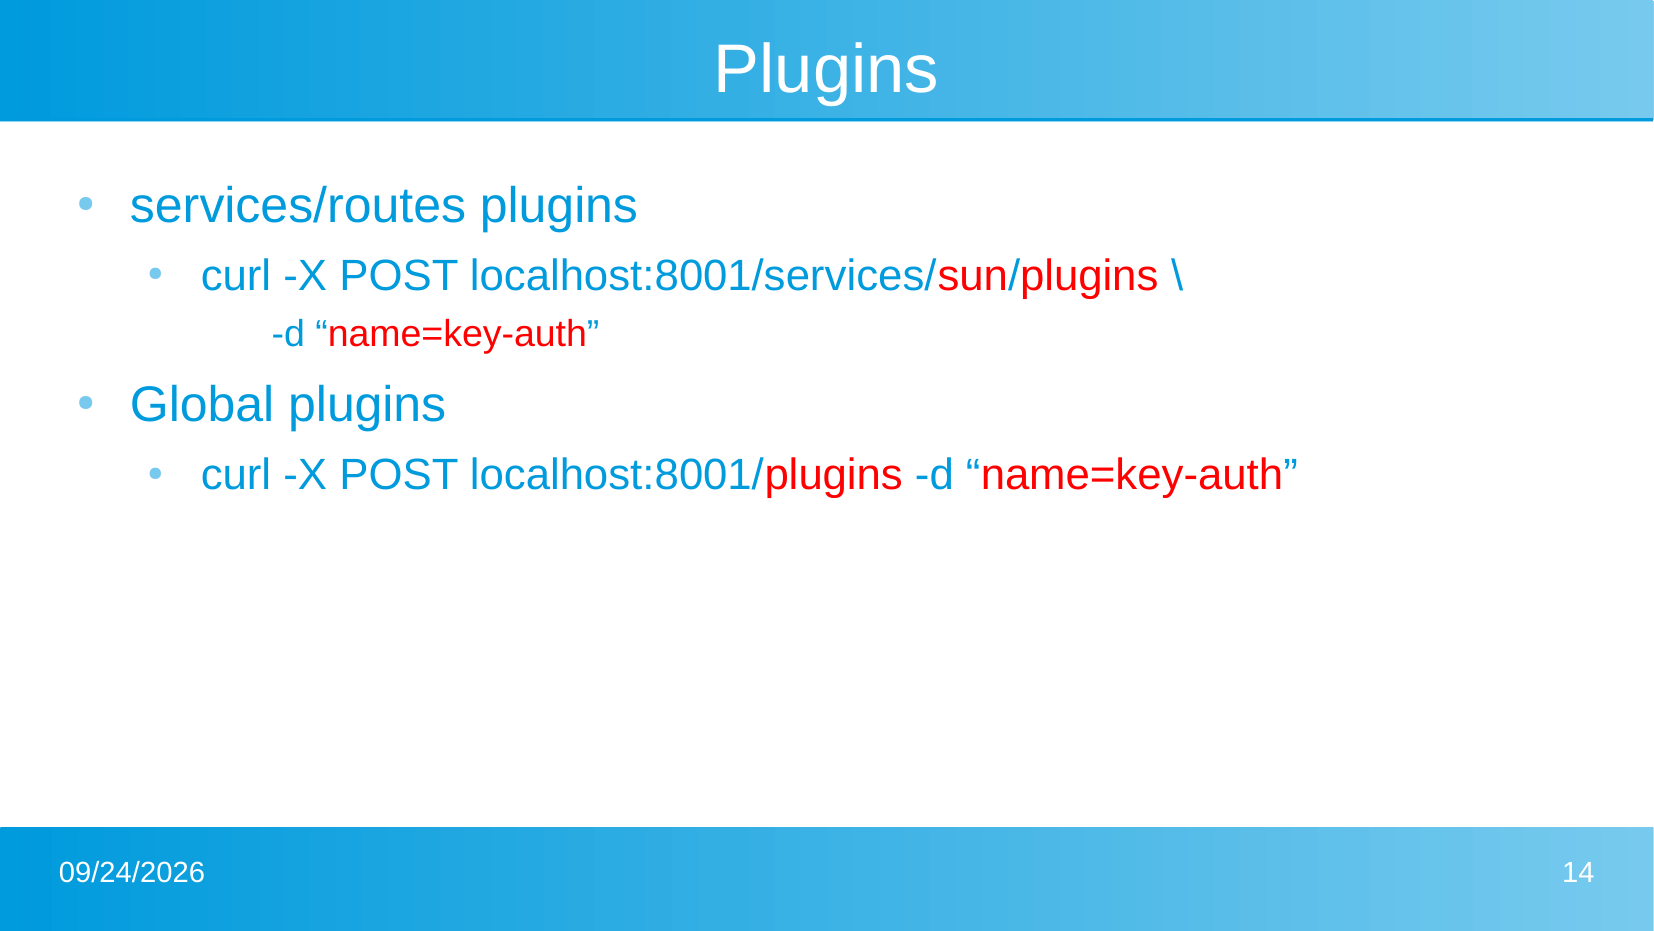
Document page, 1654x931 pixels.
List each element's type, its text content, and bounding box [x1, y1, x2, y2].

list services/routes plugins curl -X POST localhost:8001/services/sun/plugins \ -d “name=key-auth” Global plugins curl -X POST localhost:8001/plugins -d “name=key-auth” [59, 177, 1595, 768]
title Plugins [59, 29, 1595, 108]
